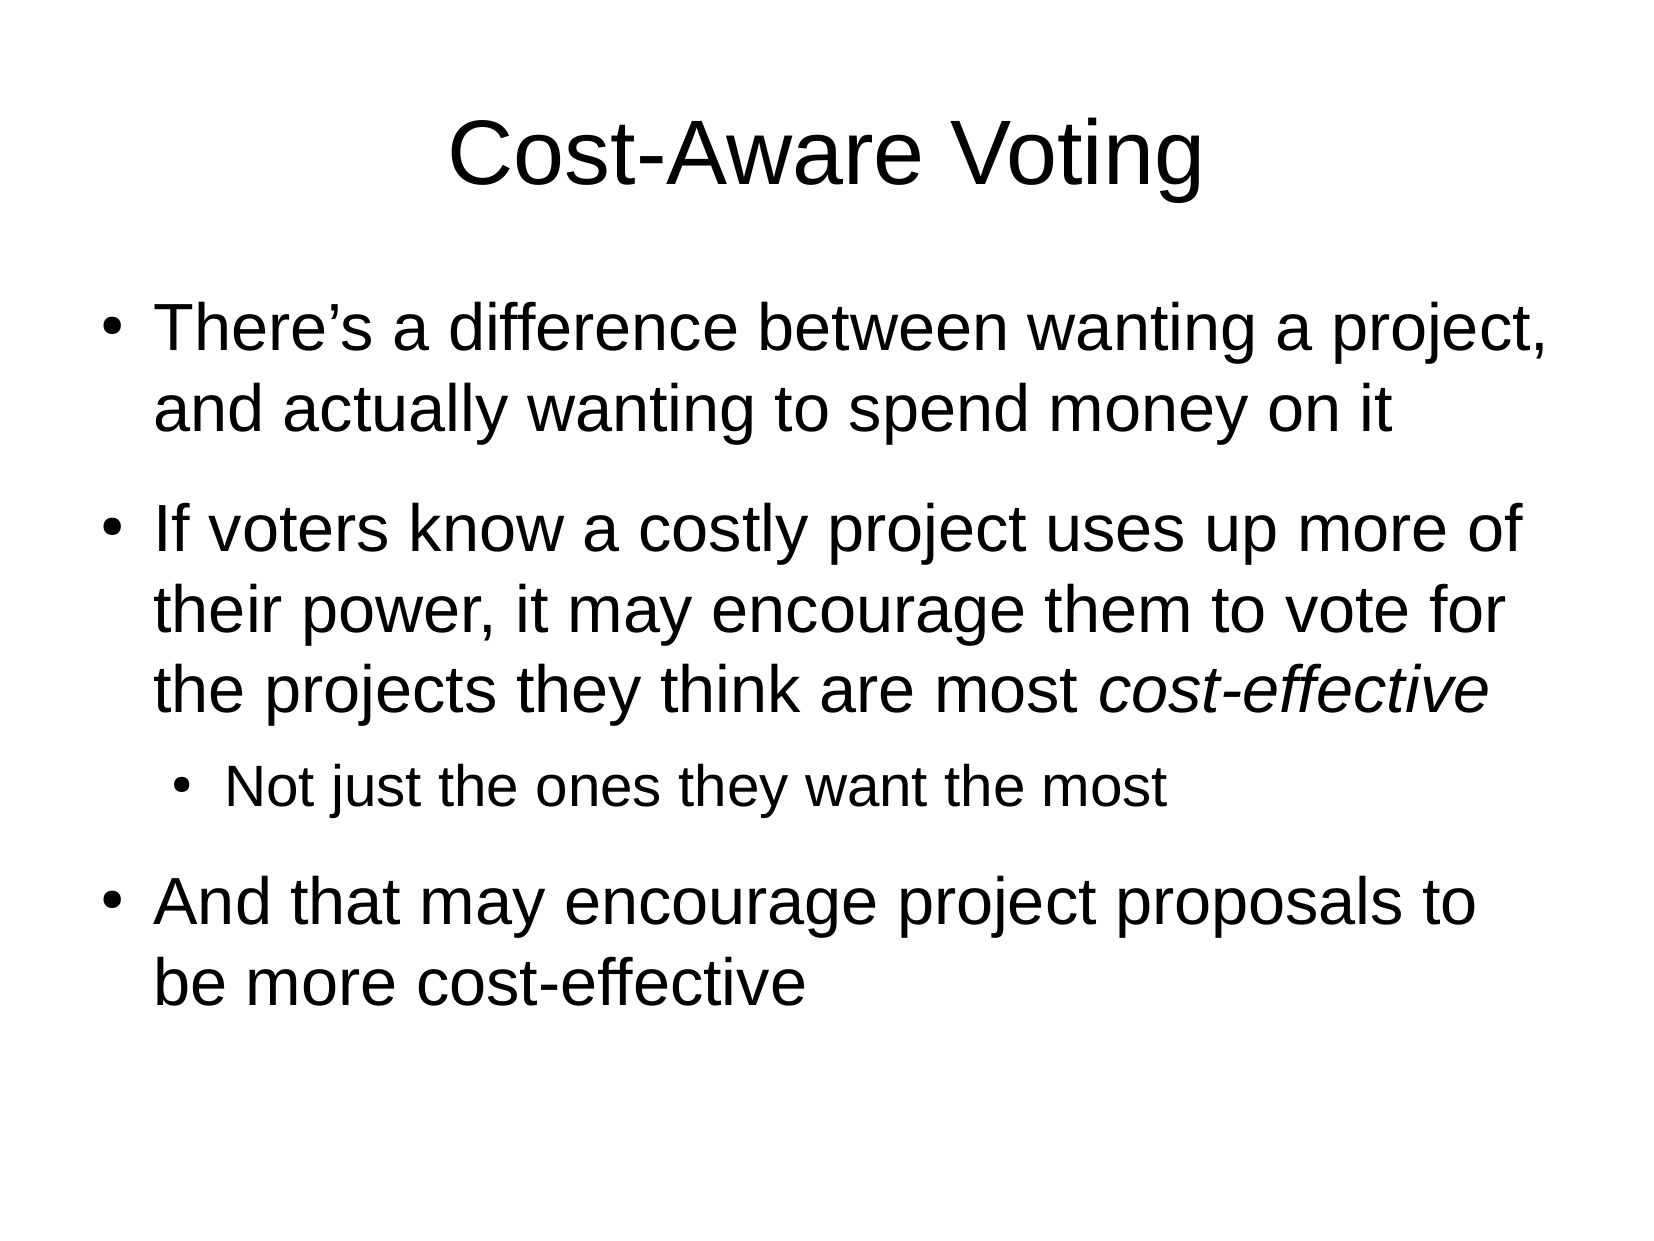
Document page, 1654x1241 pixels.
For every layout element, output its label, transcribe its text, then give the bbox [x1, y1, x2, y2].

list There’s a difference between wanting a project, and actually wanting to spend money on it If voters know a costly project uses up more of their power, it may encourage them to vote for the projects they think are most cost-effective Not just the ones they want the most And that may encourage project proposals to be more cost-effective [82, 290, 1571, 1109]
title Cost-Aware Voting [82, 49, 1571, 257]
